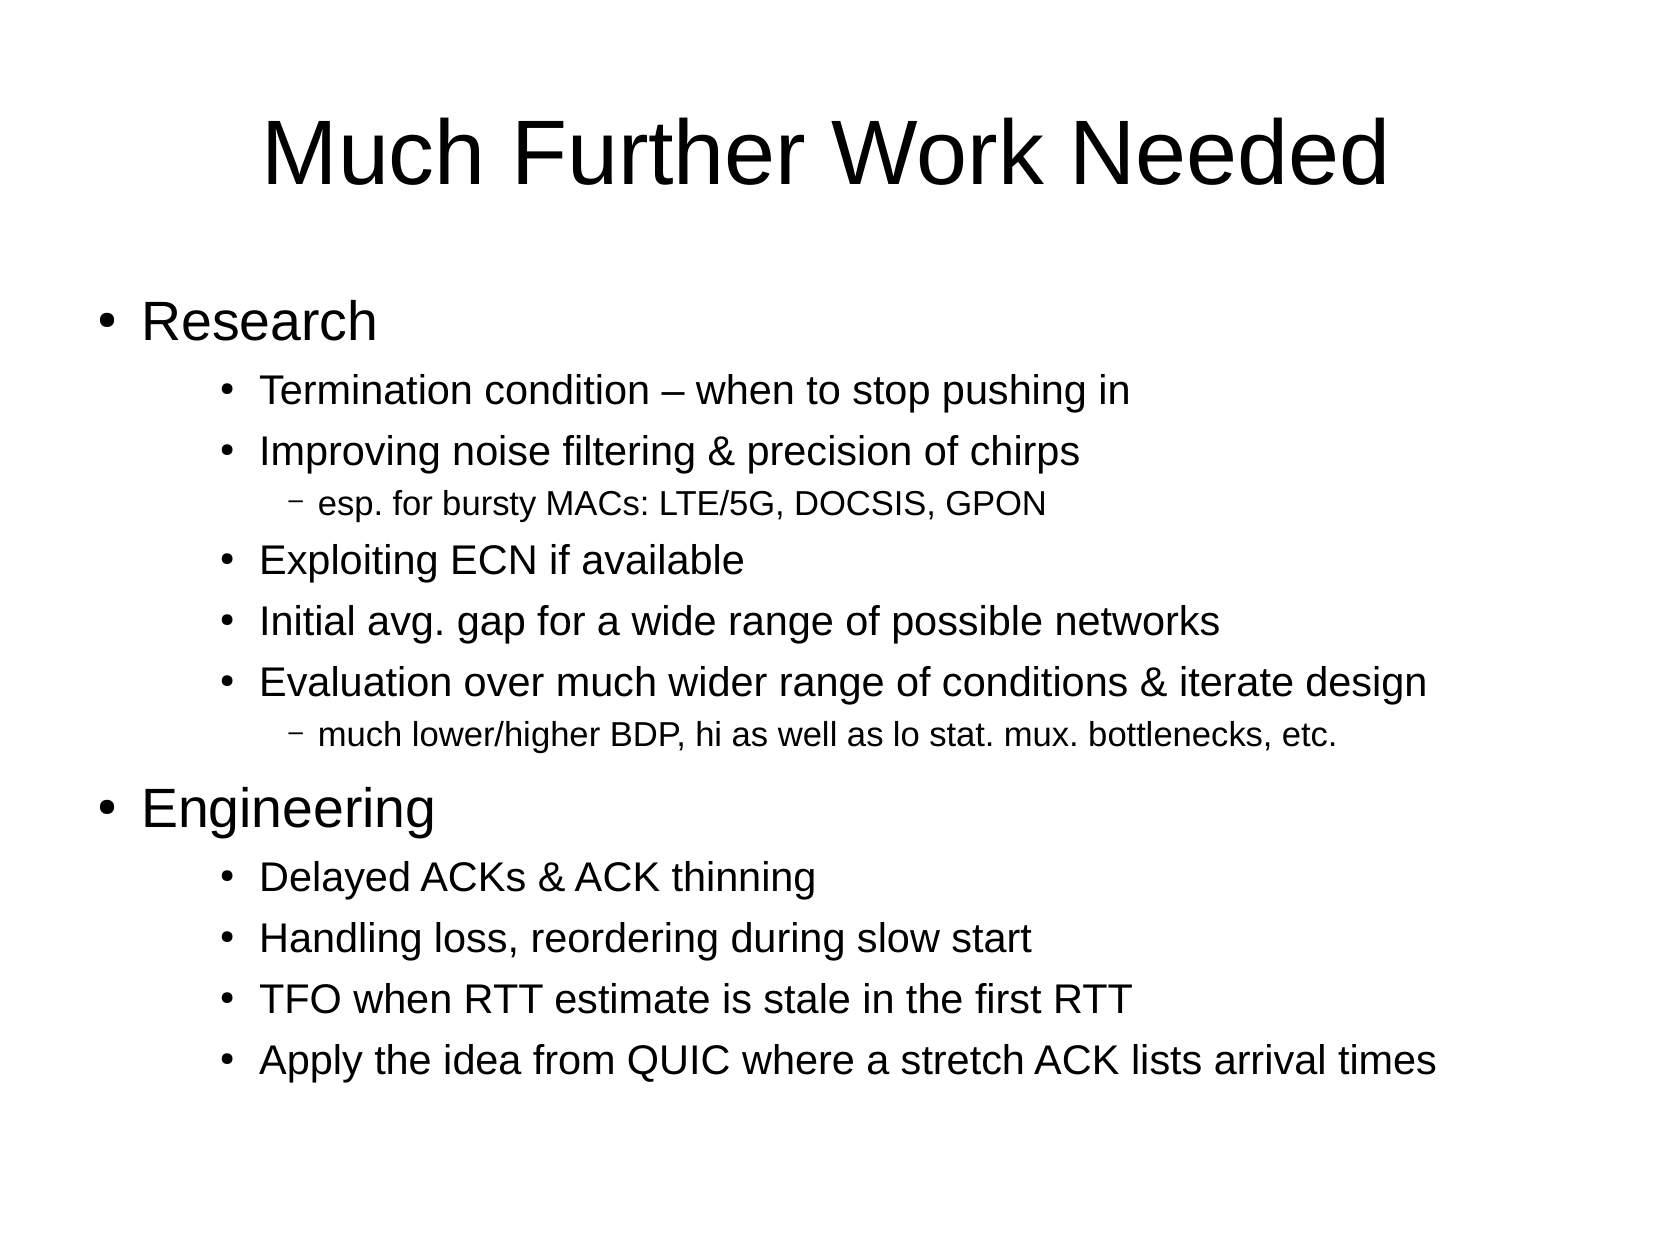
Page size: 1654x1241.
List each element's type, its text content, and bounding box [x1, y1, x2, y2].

title Much Further Work Needed [82, 49, 1571, 257]
list Research Termination condition – when to stop pushing in Improving noise filtering & precision of chirps esp. for bursty MACs: LTE/5G, DOCSIS, GPON Exploiting ECN if available Initial avg. gap for a wide range of possible networks Evaluation over much wider range of conditions & iterate design much lower/higher BDP, hi as well as lo stat. mux. bottlenecks, etc. Engineering Delayed ACKs & ACK thinning Handling loss, reordering during slow start TFO when RTT estimate is stale in the first RTT Apply the idea from QUIC where a stretch ACK lists arrival times [82, 290, 1571, 1087]
